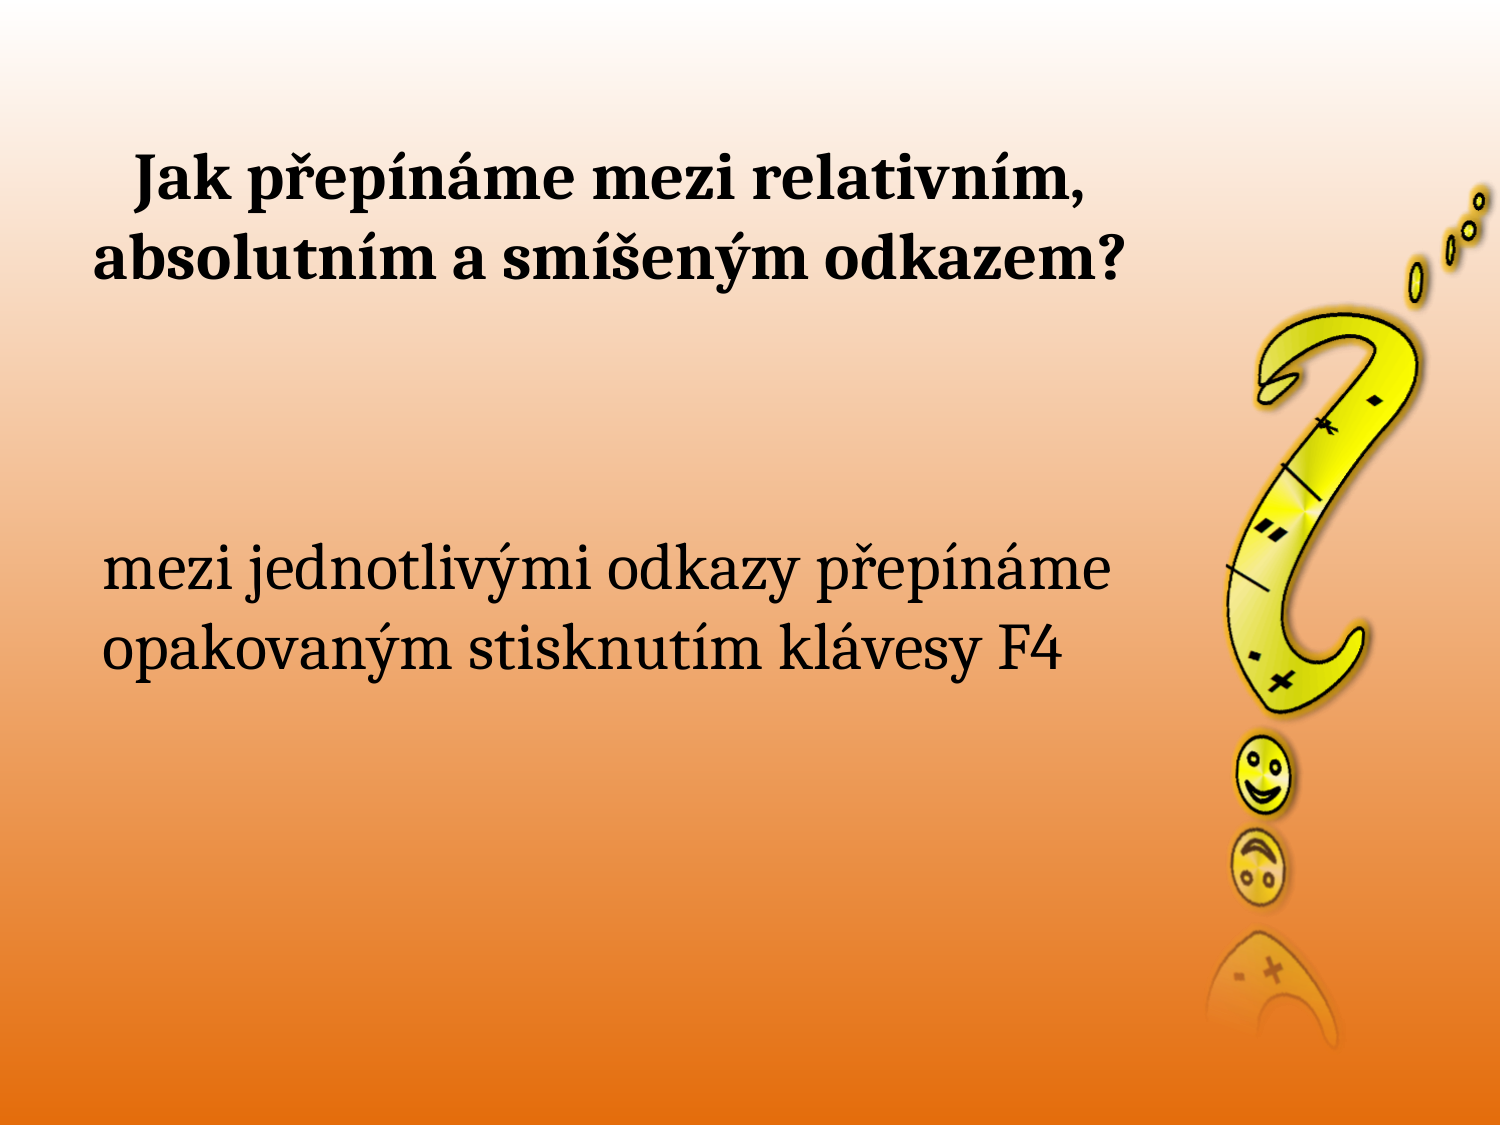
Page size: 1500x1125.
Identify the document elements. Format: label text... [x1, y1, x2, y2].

picture [1171, 160, 1500, 1125]
text_box mezi jednotlivými odkazy přepínáme opakovaným stisknutím klávesy F4 [0, 515, 1158, 691]
text_box Jak přepínáme mezi relativním, absolutním a smíšeným odkazem? [0, 125, 1223, 301]
